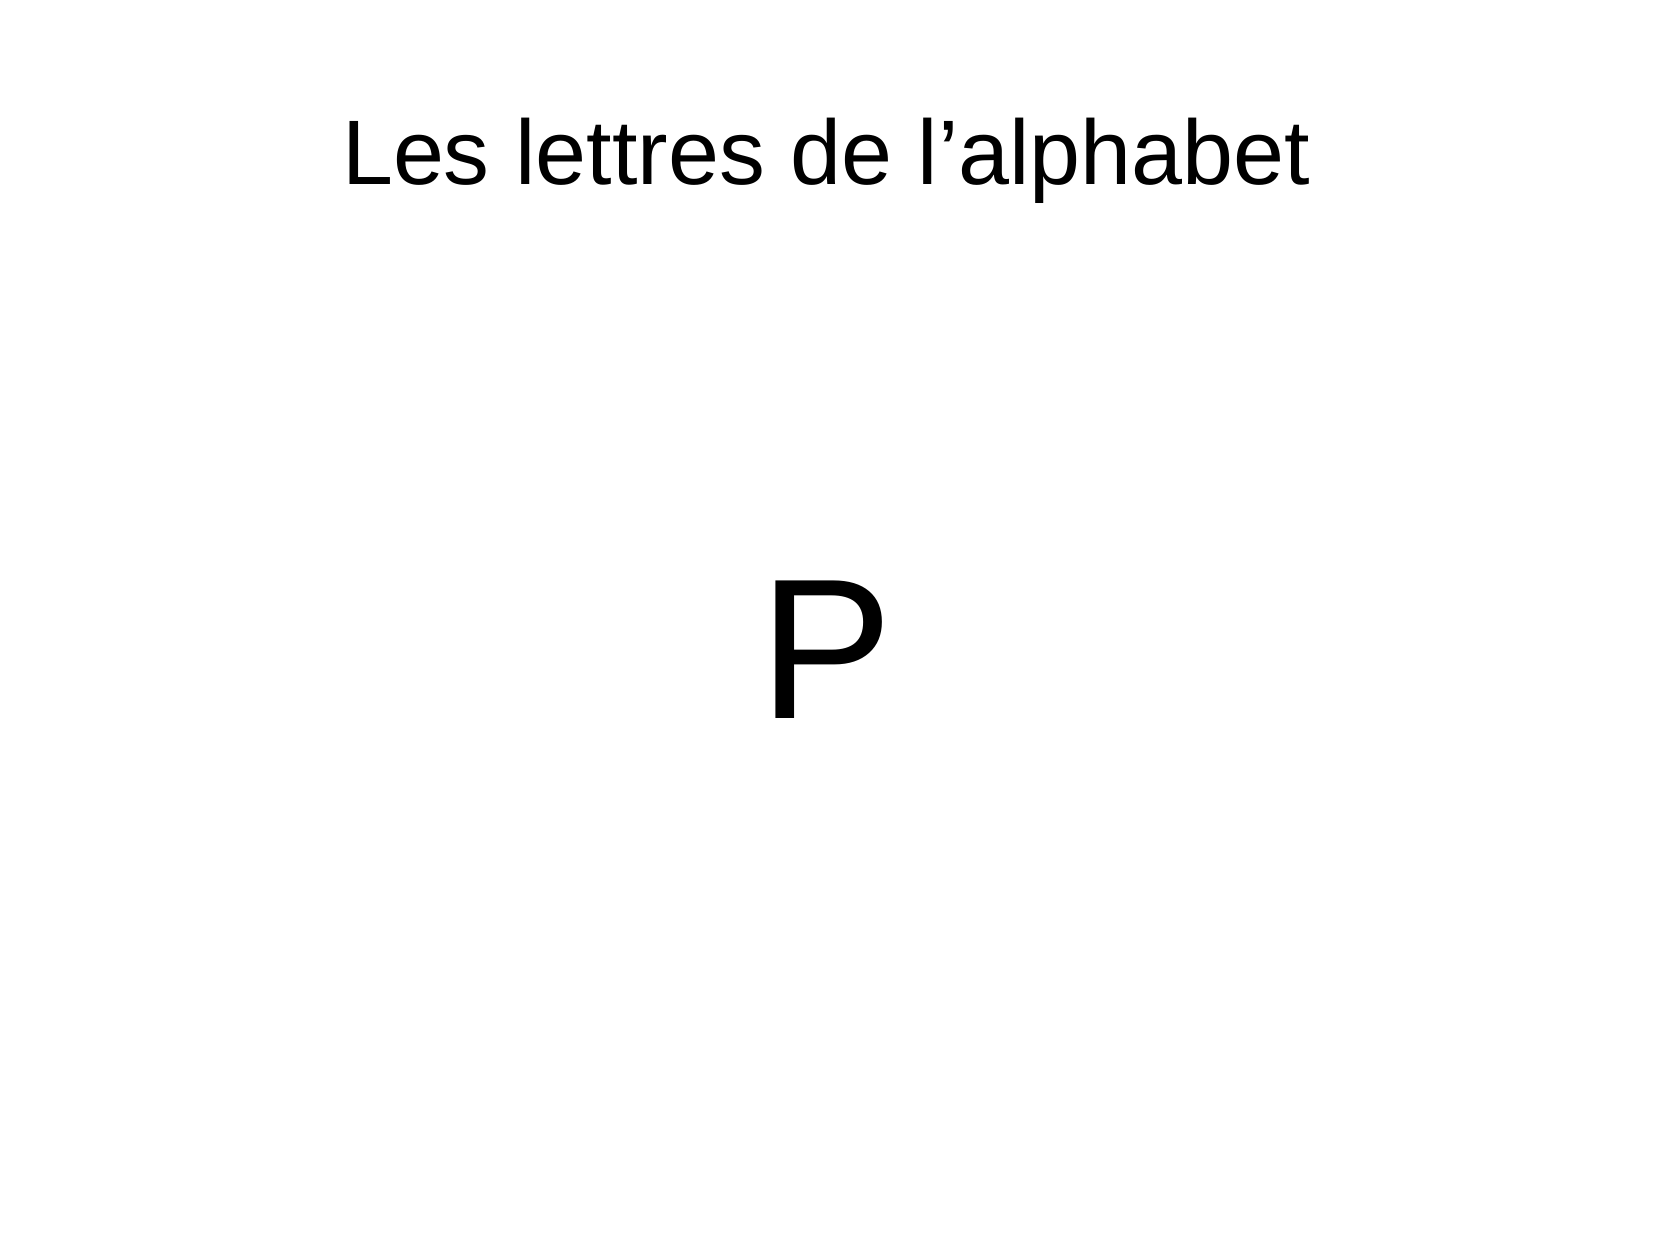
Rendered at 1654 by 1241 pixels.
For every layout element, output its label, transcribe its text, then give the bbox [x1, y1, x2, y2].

subtitle P [82, 290, 1571, 1010]
title Les lettres de l’alphabet [82, 49, 1571, 257]
